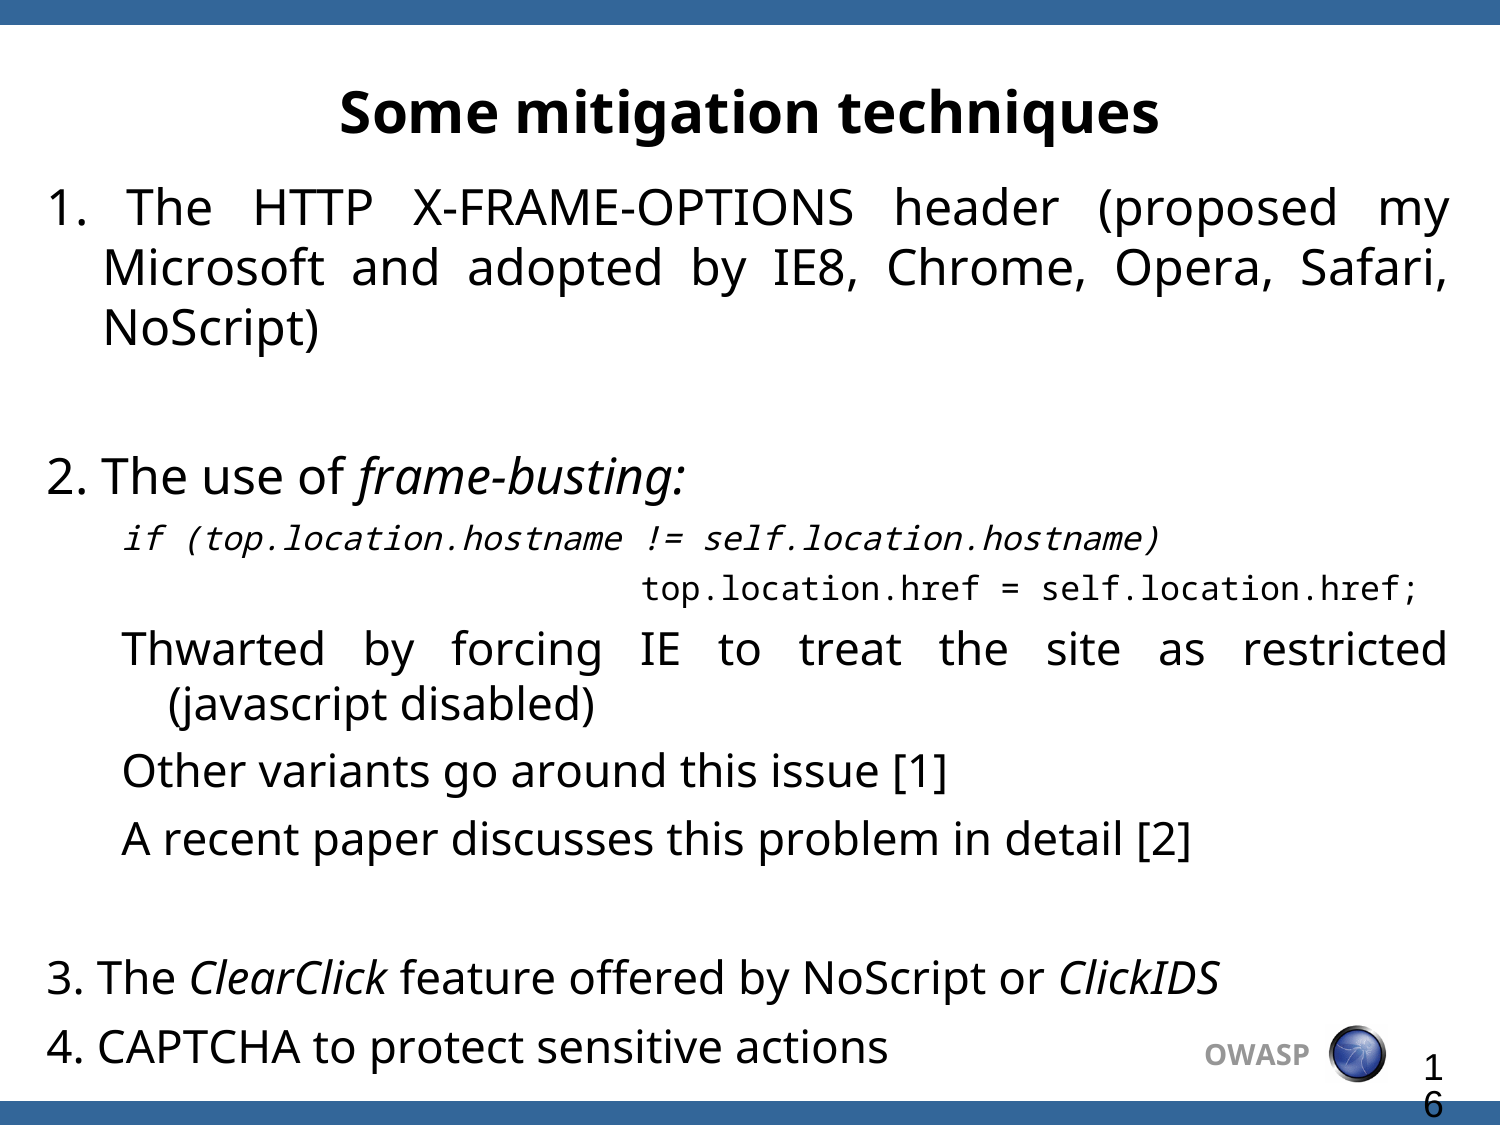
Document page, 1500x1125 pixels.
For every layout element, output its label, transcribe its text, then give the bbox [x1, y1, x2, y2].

list 1. The HTTP X-FRAME-OPTIONS header (proposed my Microsoft and adopted by IE8, Chrome, Opera, Safari, NoScript) 2. The use of frame-busting: if (top.location.hostname != self.location.hostname) top.location.href = self.location.href; Thwarted by forcing IE to treat the site as restricted (javascript disabled) Other variants go around this issue [1] A recent paper discusses this problem in detail [2] 3. The ClearClick feature offered by NoScript or ClickIDS 4. CAPTCHA to protect sensitive actions [31, 167, 1465, 1125]
title Some mitigation techniques [75, 24, 1425, 167]
